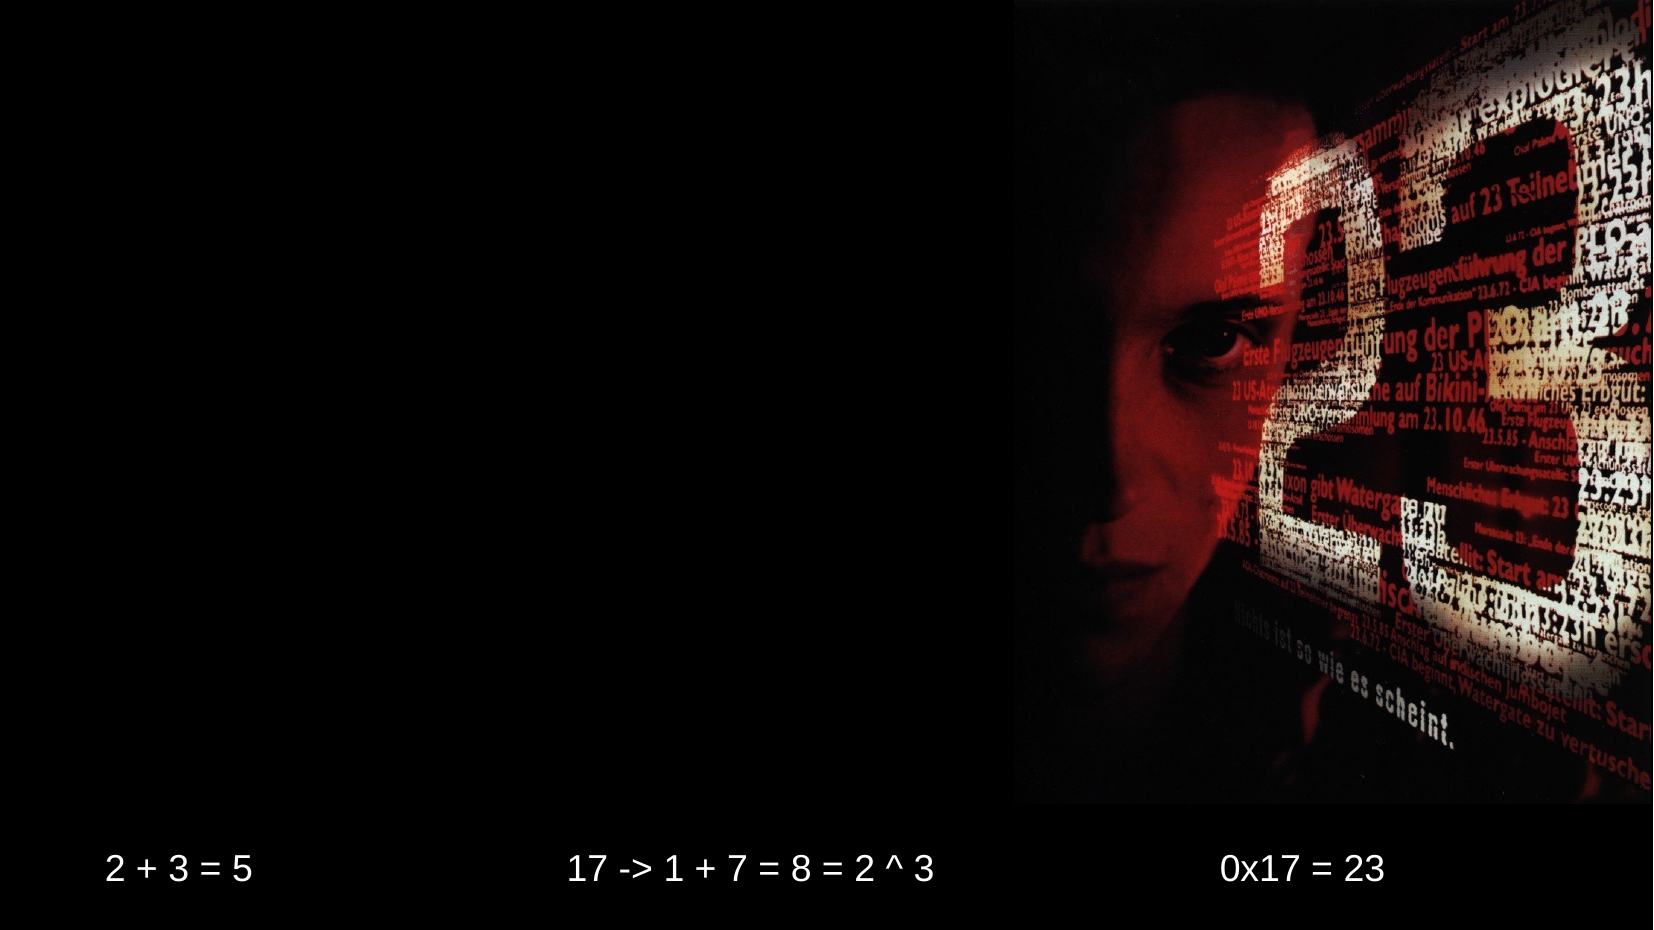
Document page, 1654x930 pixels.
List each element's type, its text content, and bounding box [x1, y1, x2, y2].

text_box 2 + 3 = 5 17 -> 1 + 7 = 8 = 2 ^ 3 0x17 = 23 [90, 840, 1441, 930]
picture [221, 0, 1651, 804]
